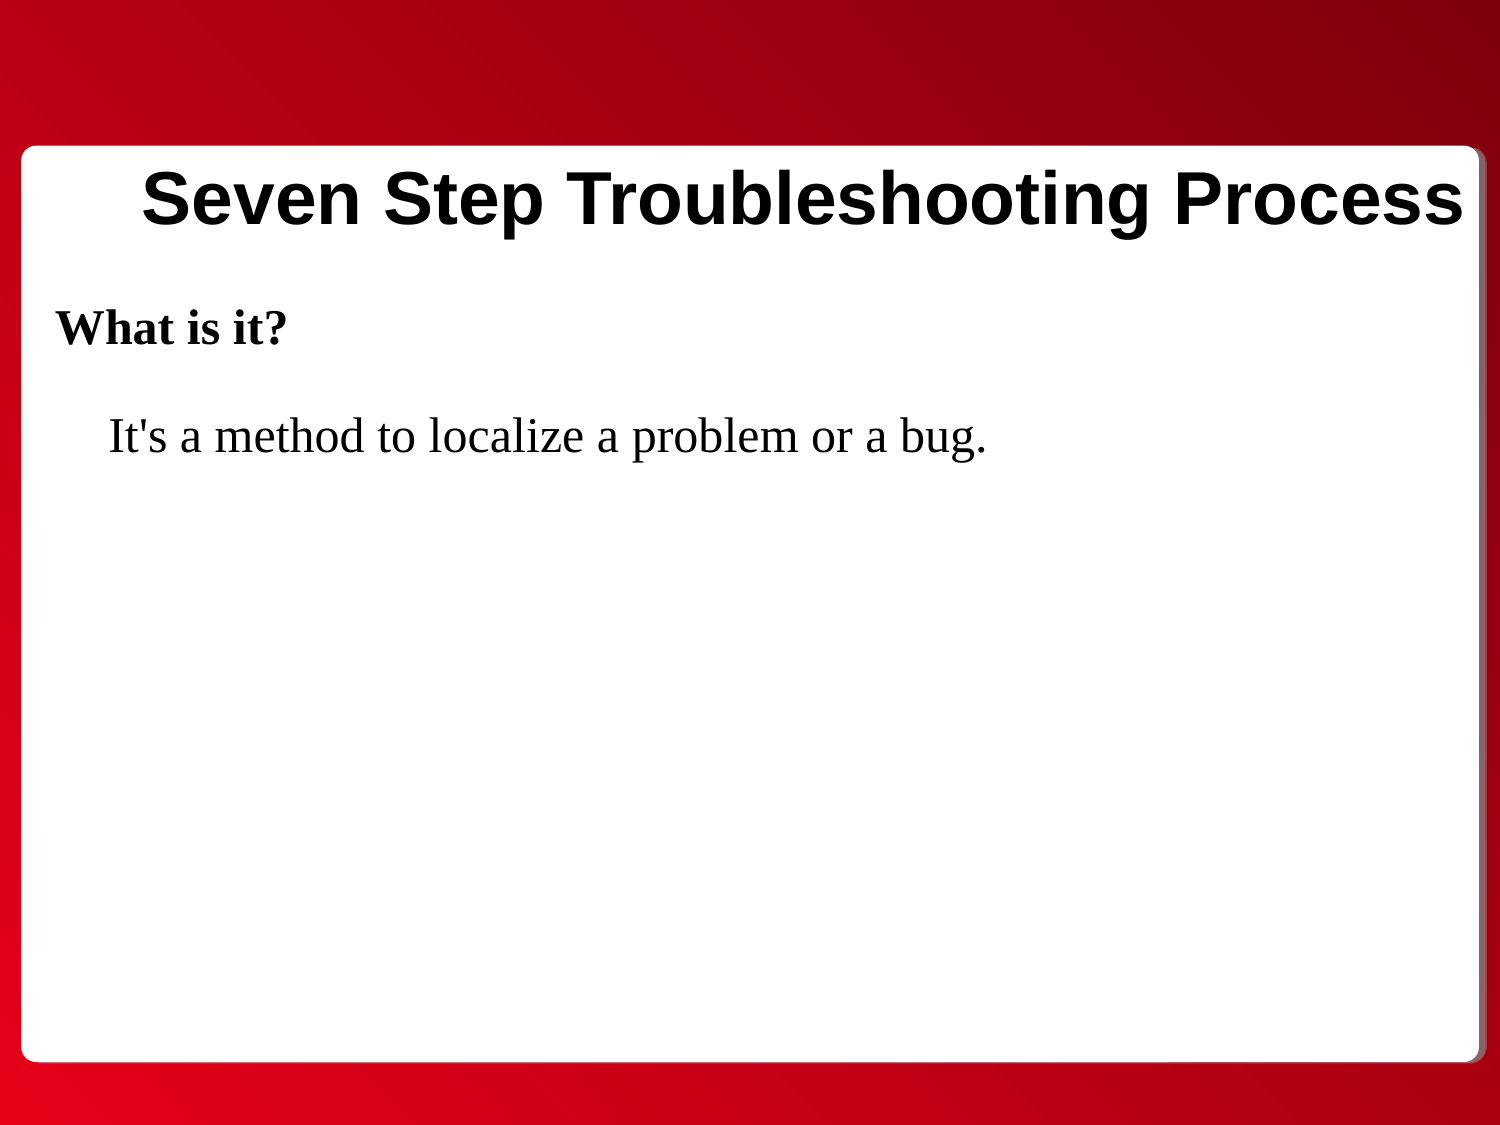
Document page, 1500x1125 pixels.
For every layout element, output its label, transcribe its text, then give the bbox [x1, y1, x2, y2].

title Seven Step Troubleshooting Process [0, 162, 1500, 263]
list What is it? It's a method to localize a problem or a bug. [54, 299, 1426, 1051]
